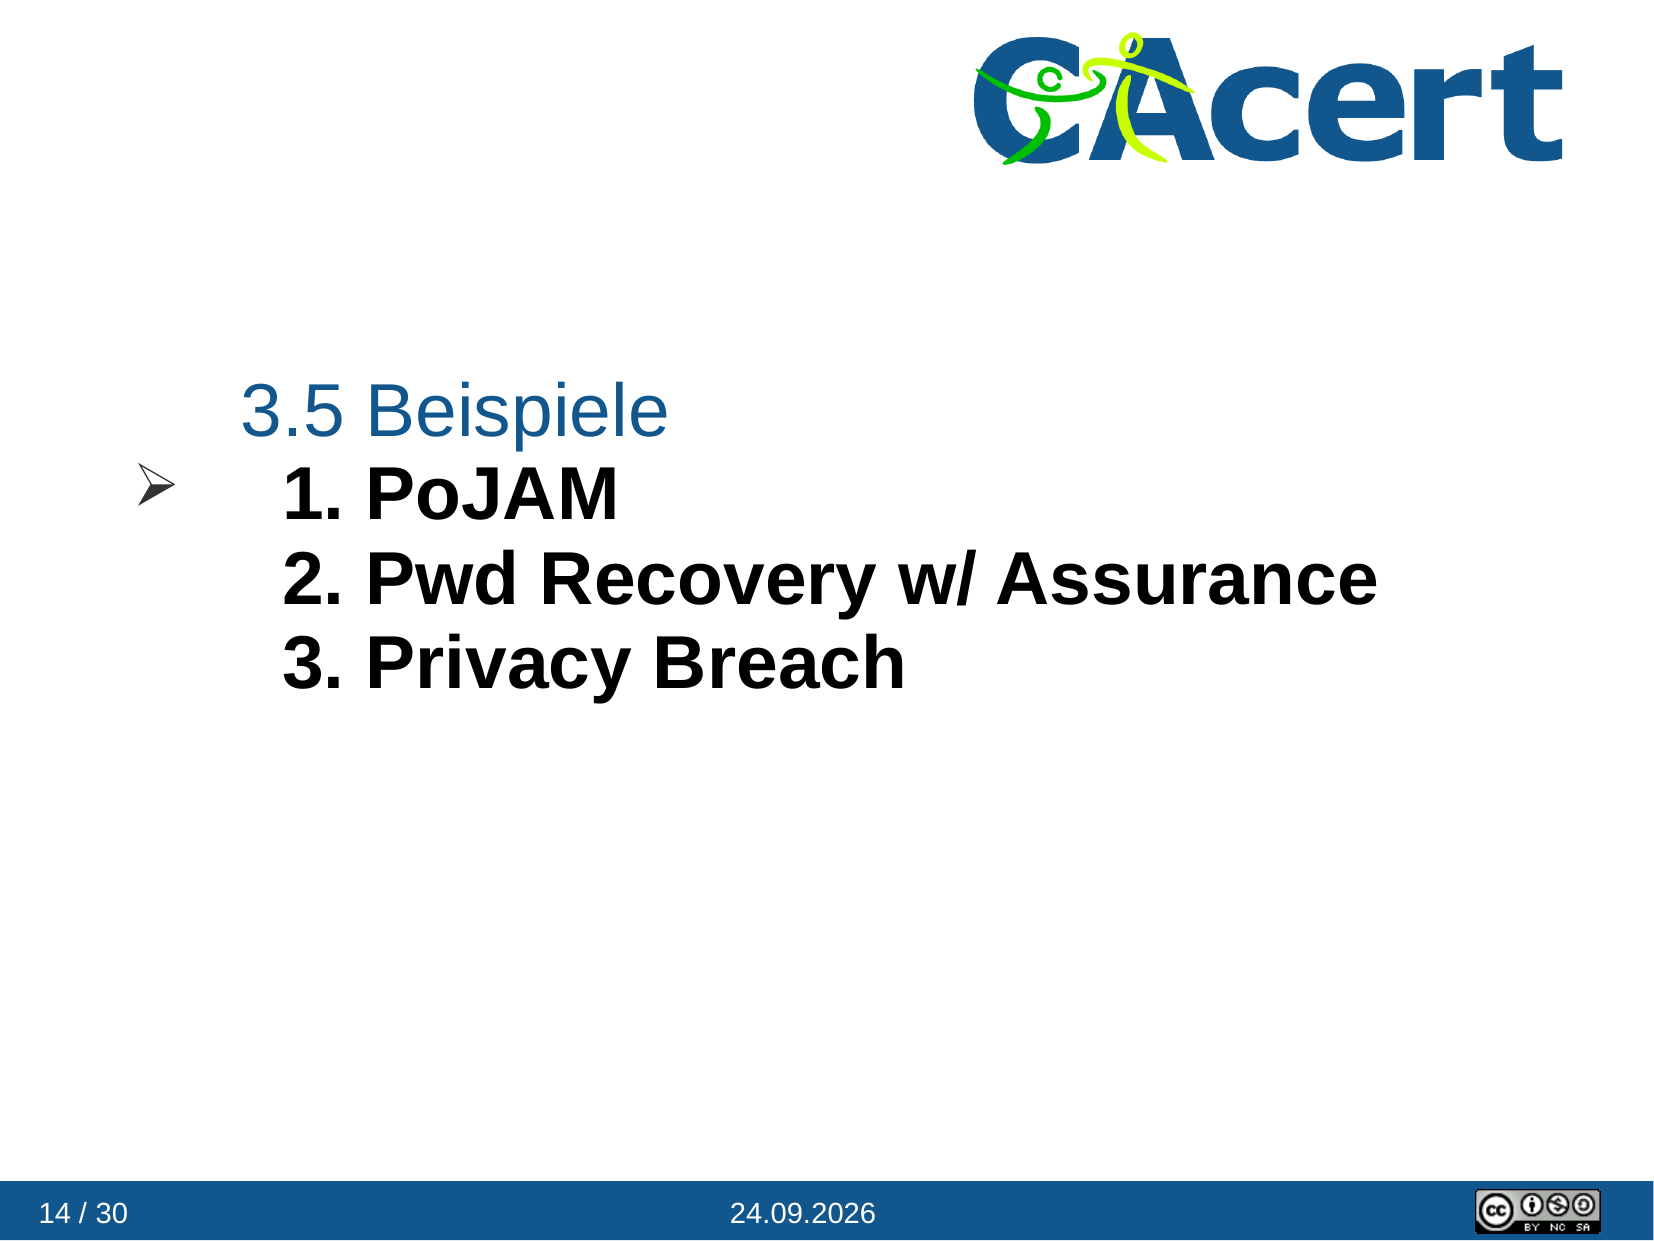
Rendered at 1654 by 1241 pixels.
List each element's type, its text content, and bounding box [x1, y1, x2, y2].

title 3.5 Beispiele 1. PoJAM 2. Pwd Recovery w/ Assurance 3. Privacy Breach [240, 265, 1564, 975]
picture [972, 30, 1564, 166]
text_box [118, 265, 237, 596]
picture [1475, 1189, 1601, 1234]
